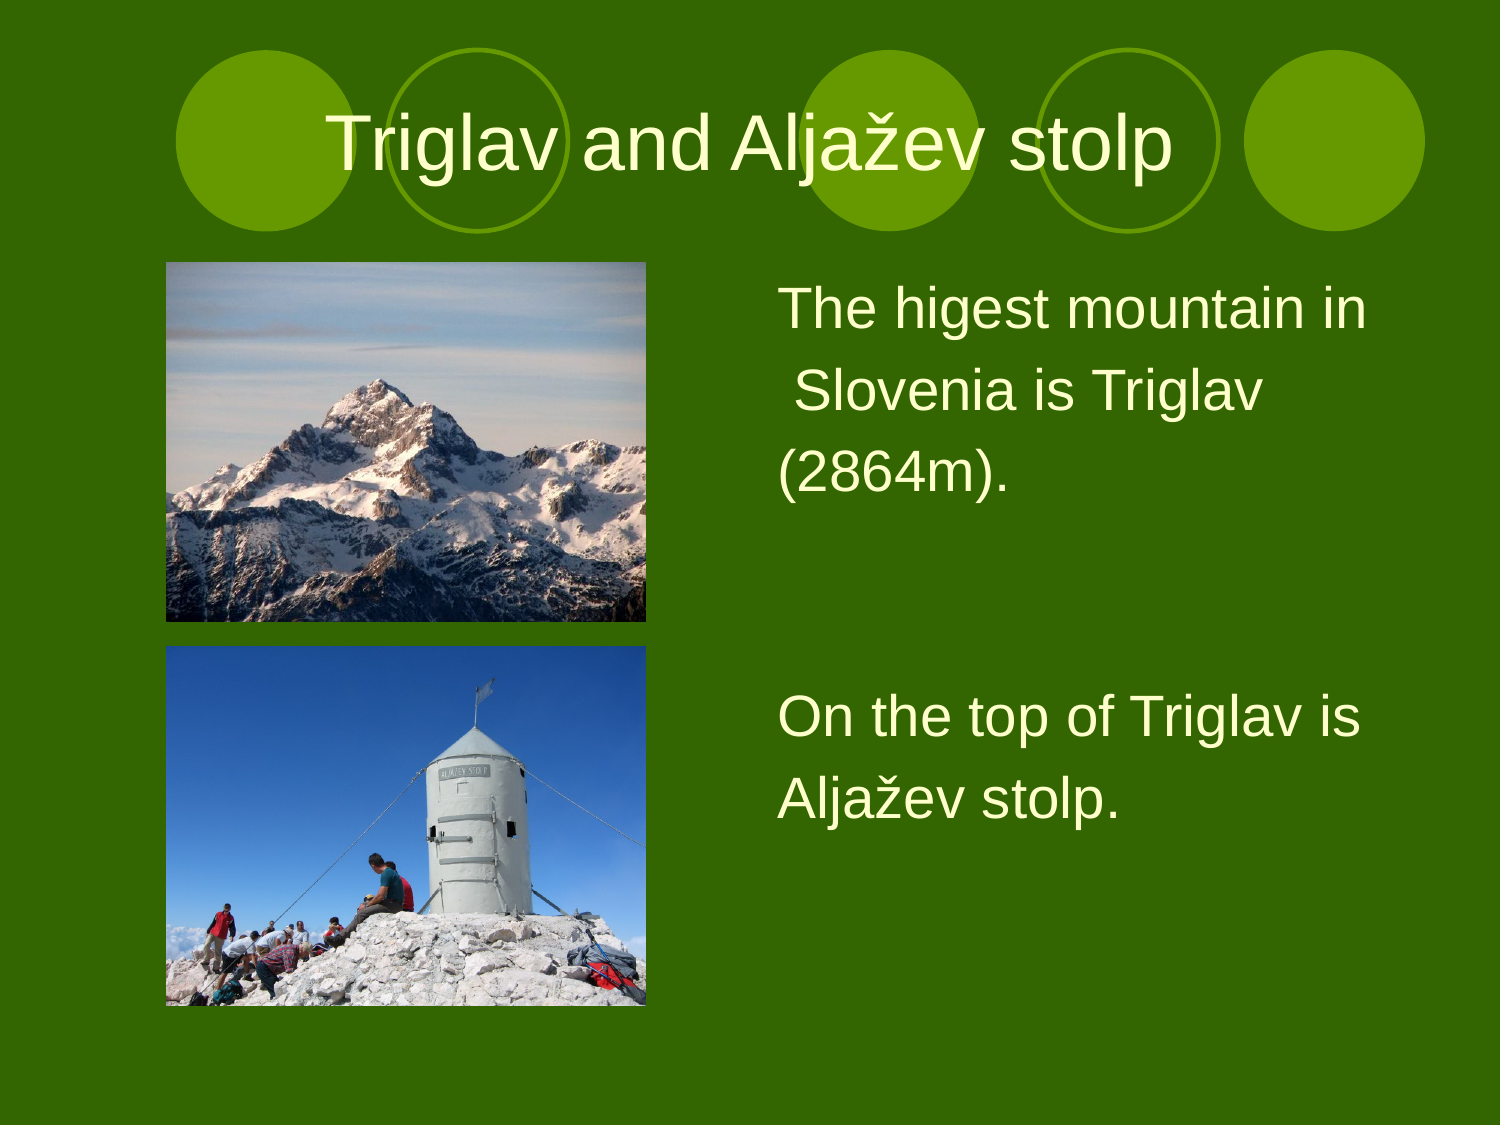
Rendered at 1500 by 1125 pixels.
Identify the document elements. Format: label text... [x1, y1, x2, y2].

picture [166, 262, 646, 622]
title Triglav and Aljažev stolp [75, 45, 1425, 233]
picture [166, 646, 646, 1006]
list The higest mountain in Slovenia is Triglav (2864m). On the top of Triglav is Aljažev stolp. [762, 262, 1425, 1006]
